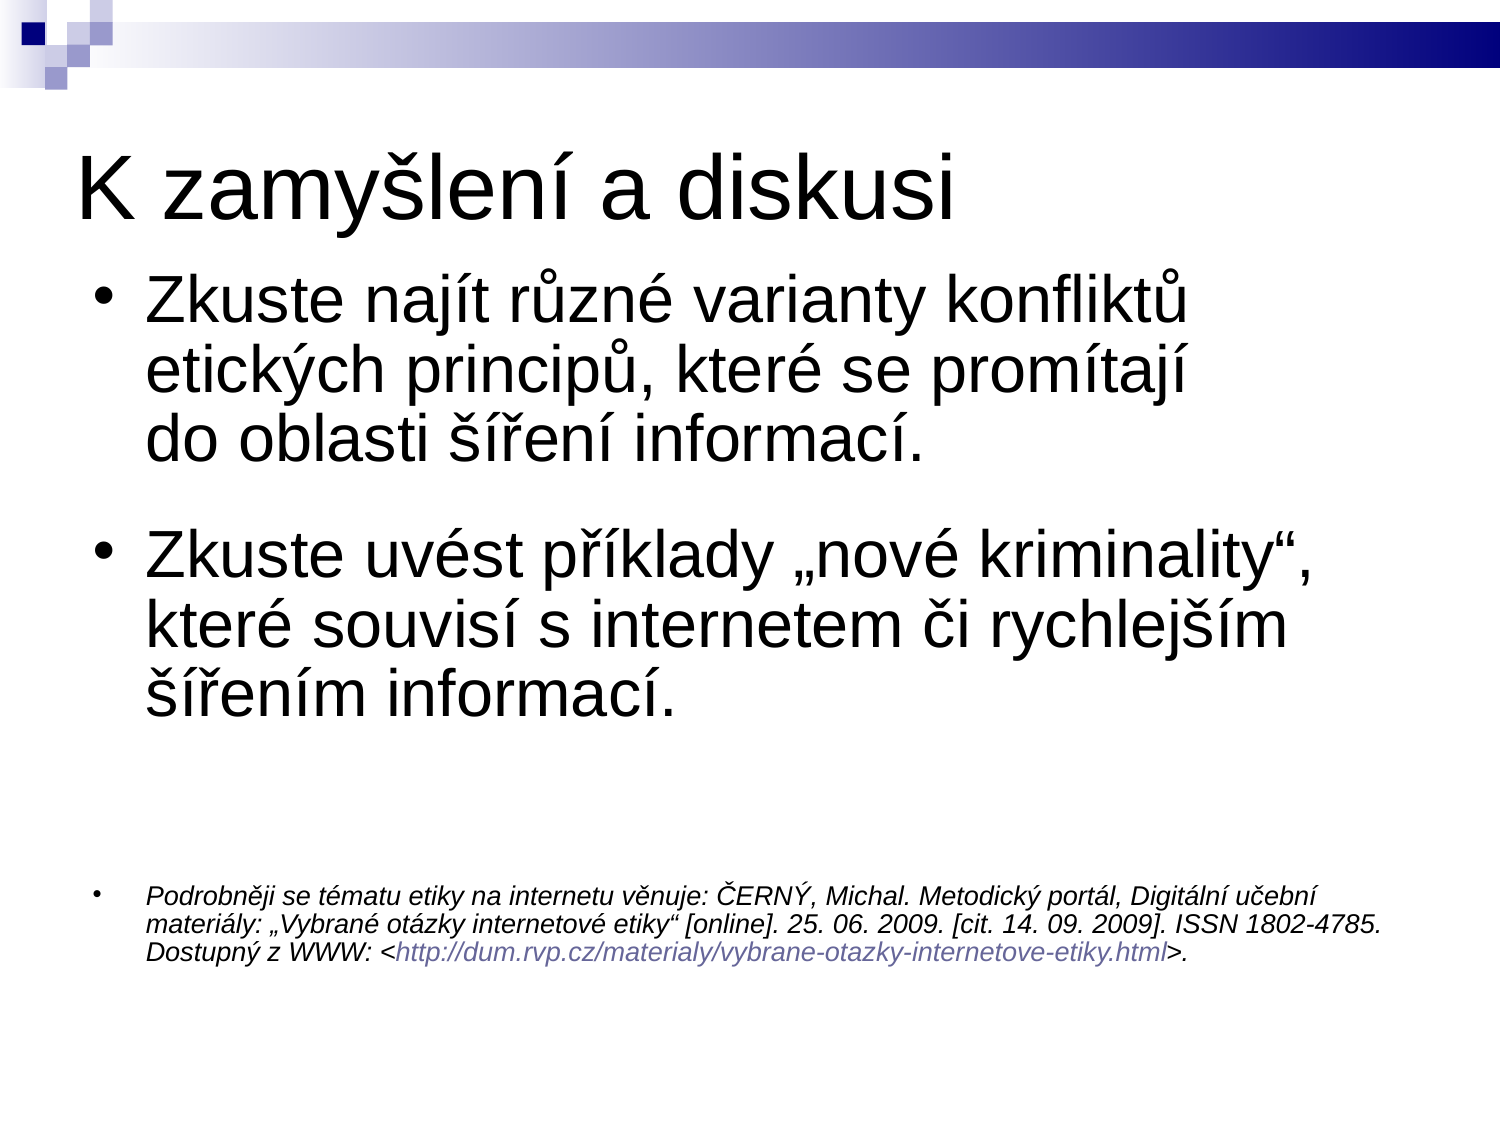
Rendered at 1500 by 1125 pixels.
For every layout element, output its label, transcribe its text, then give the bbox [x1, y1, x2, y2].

title K zamyšlení a diskusi [75, 75, 1426, 262]
list Zkuste najít různé varianty konfliktů etických principů, které se promítají do oblasti šíření informací. Zkuste uvést příklady „nové kriminality“, které souvisí s internetem či rychlejším šířením informací. Podrobněji se tématu etiky na internetu věnuje: ČERNÝ, Michal. Metodický portál, Digitální učební materiály: „Vybrané otázky internetové etiky“ [online]. 25. 06. 2009. [cit. 14. 09. 2009]. ISSN 1802-4785. Dostupný z WWW: <http://dum.rvp.cz/materialy/vybrane-otazky-internetove-etiky.html>. [75, 262, 1426, 1015]
